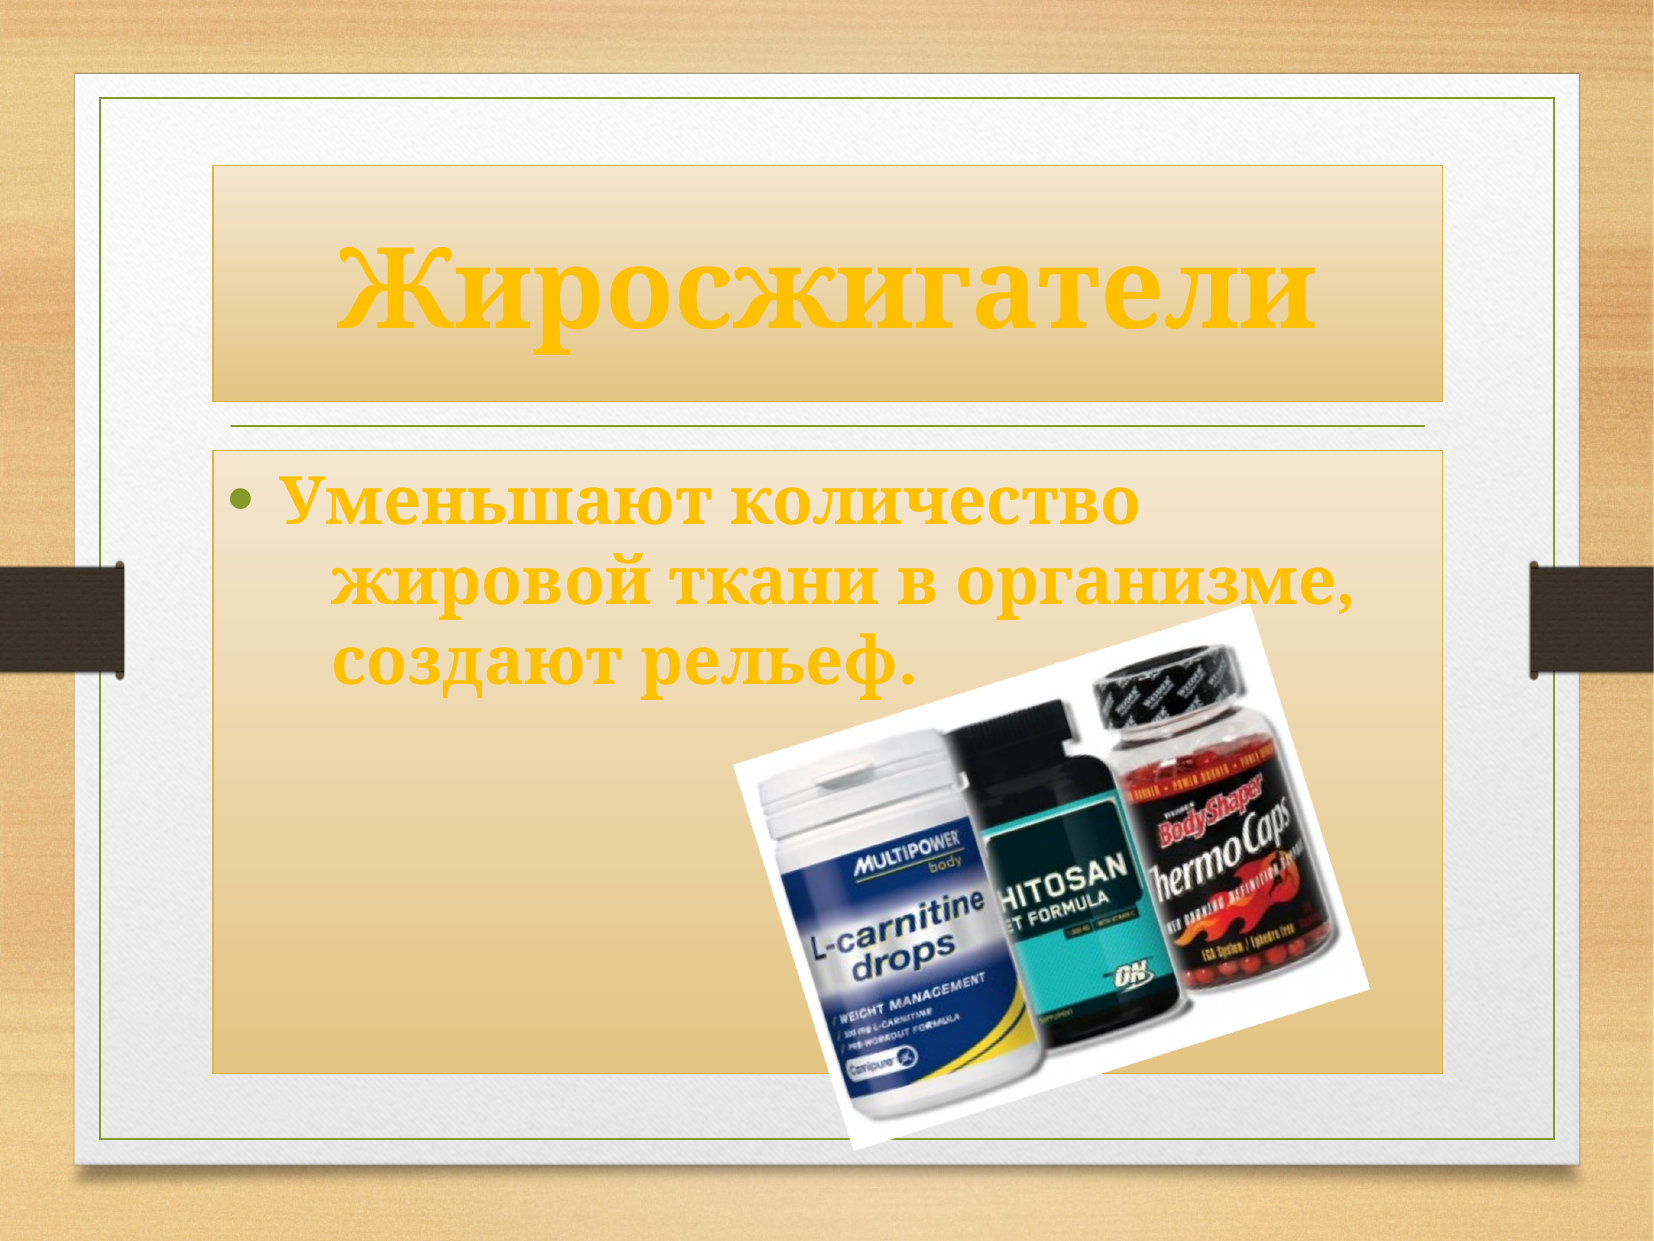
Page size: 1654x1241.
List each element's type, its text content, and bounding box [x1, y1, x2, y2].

title Жиросжигатели [212, 165, 1443, 402]
list Уменьшают количество жировой ткани в организме, создают рельеф. [212, 450, 1443, 1074]
picture [732, 602, 1370, 1151]
